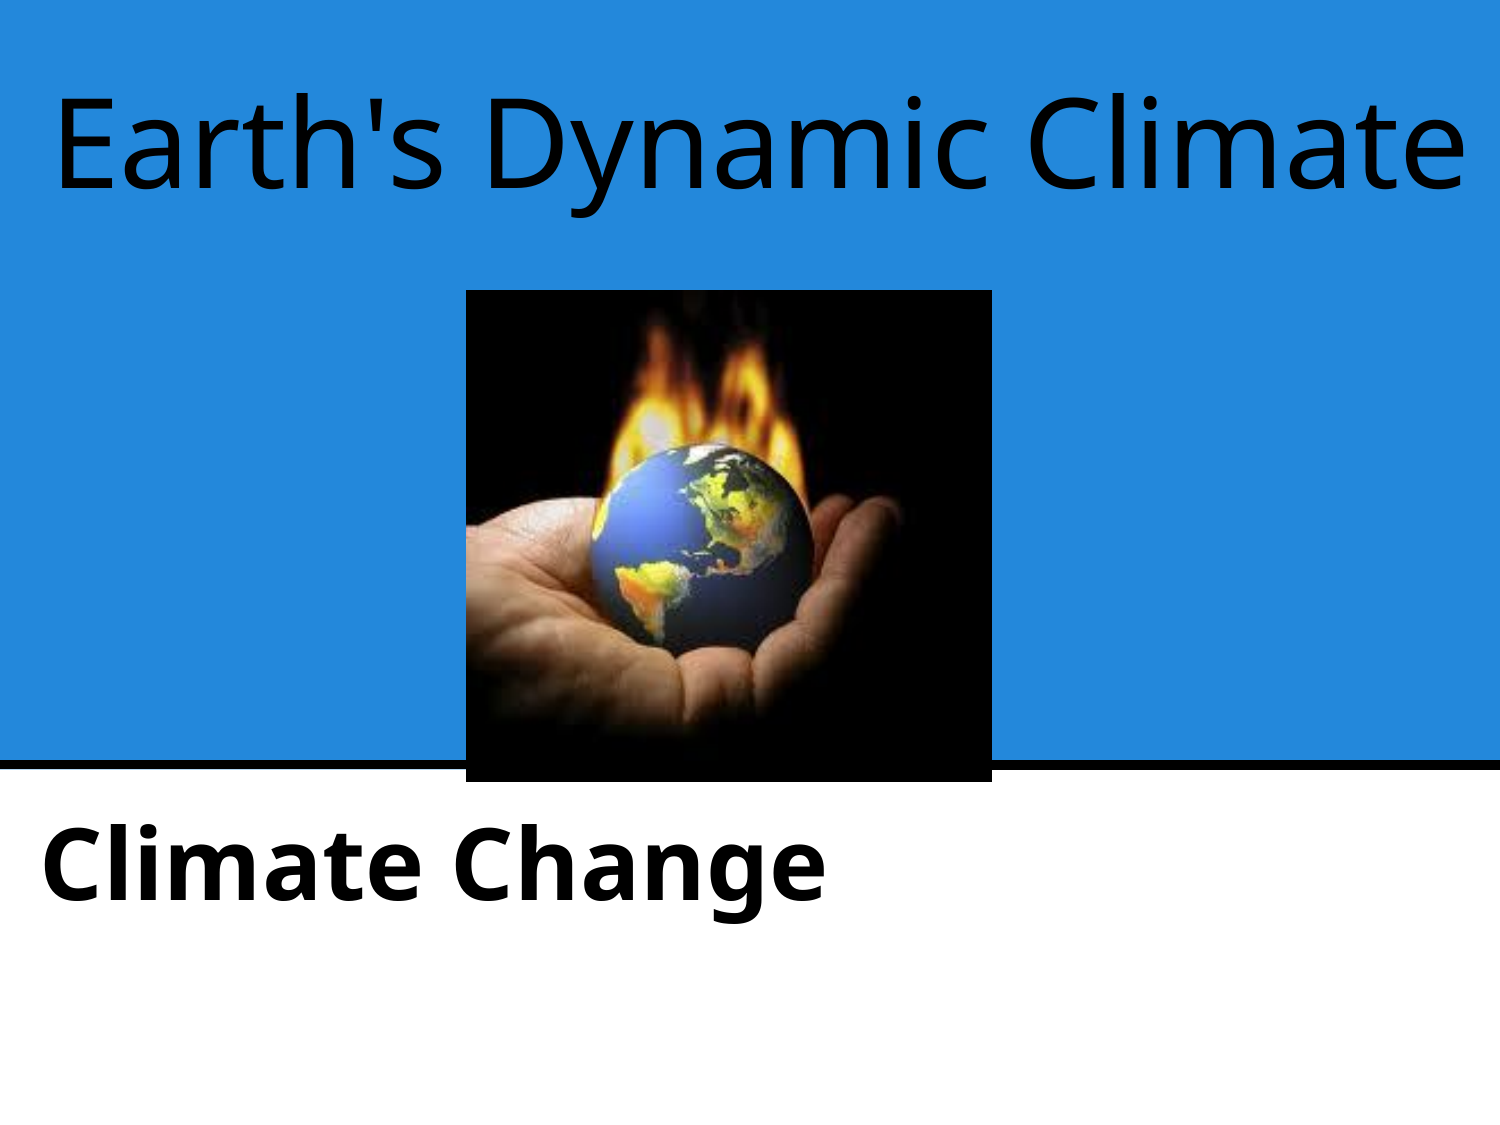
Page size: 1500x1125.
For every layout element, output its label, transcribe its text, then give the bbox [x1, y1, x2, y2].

picture [466, 290, 992, 782]
text_box Climate Change [24, 793, 1454, 963]
text_box Earth's Dynamic Climate [21, 56, 1500, 303]
